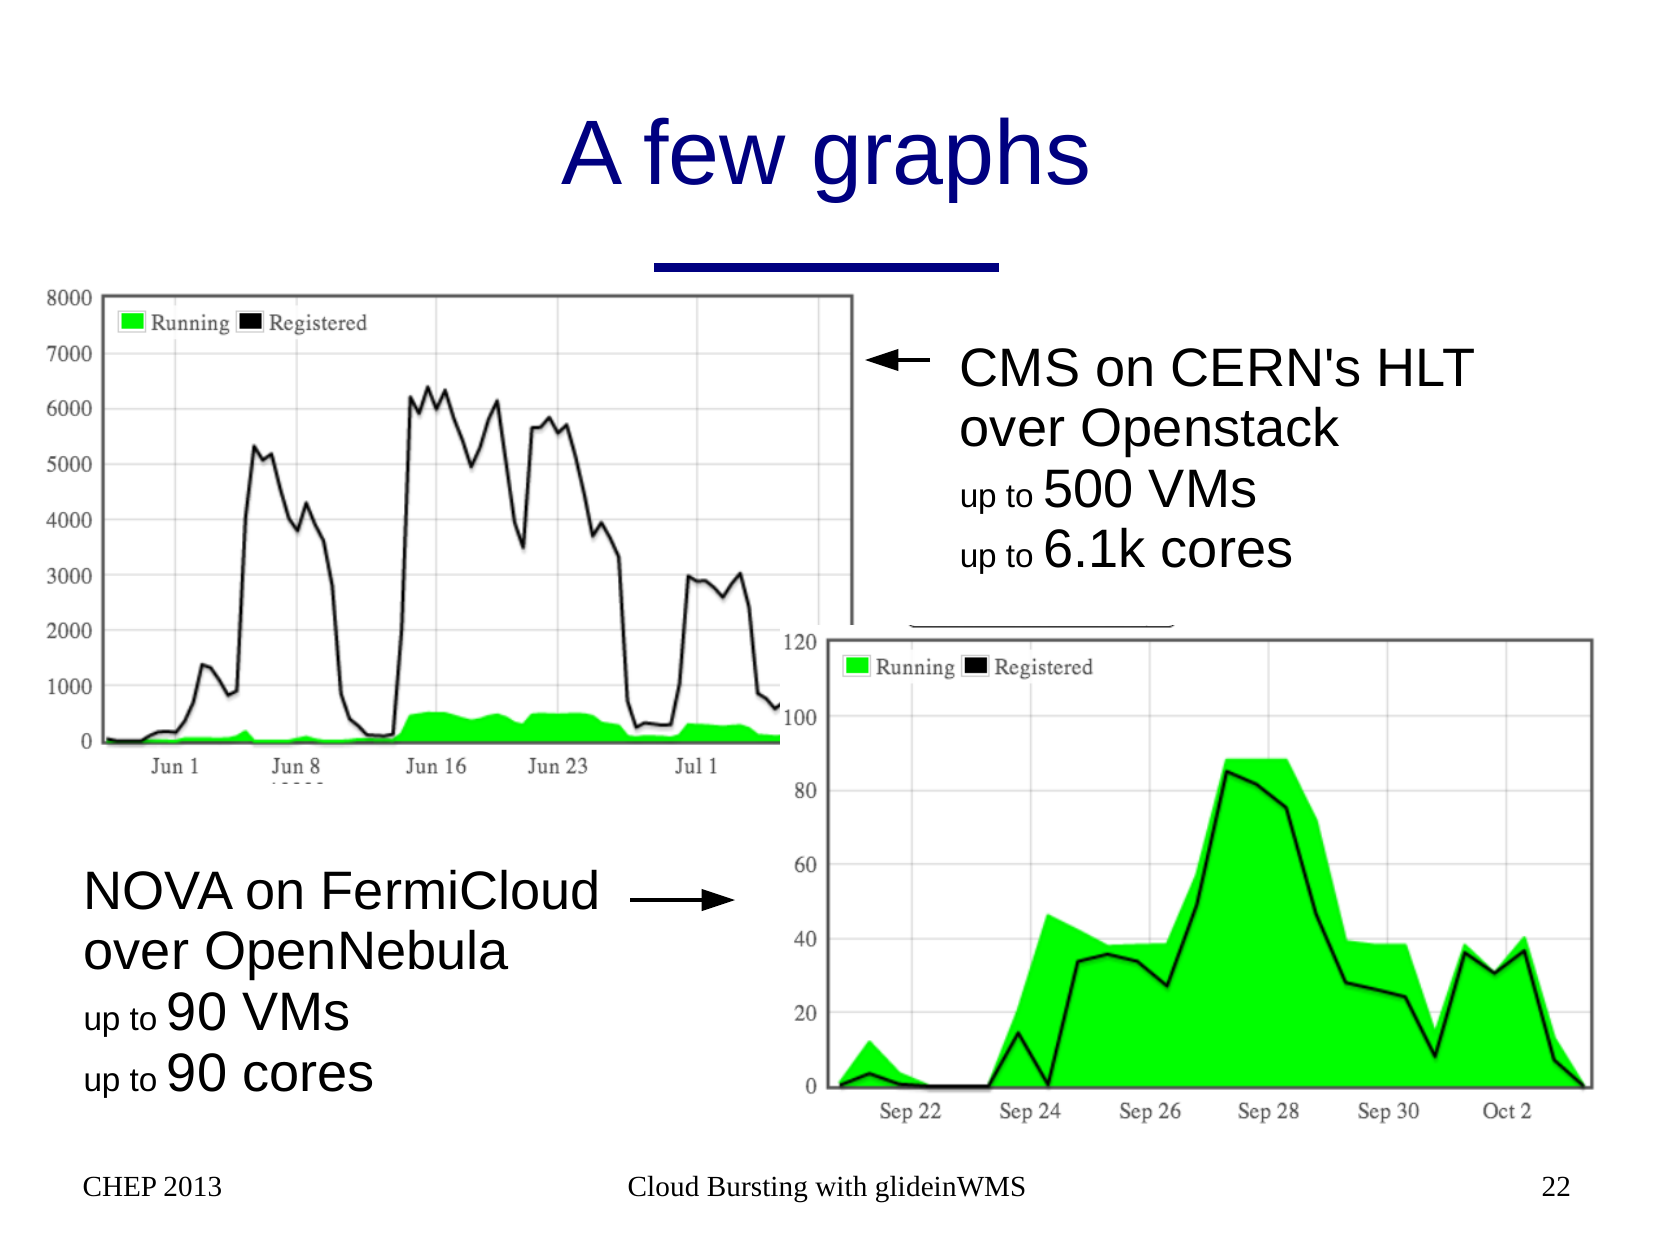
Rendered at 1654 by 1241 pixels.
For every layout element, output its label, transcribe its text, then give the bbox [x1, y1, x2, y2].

title A few graphs [82, 49, 1571, 257]
picture [40, 286, 1606, 1126]
text_box CMS on CERN's HLT over Openstack up to 500 VMs up to 6.1k cores [945, 330, 1492, 587]
text_box NOVA on FermiCloud over OpenNebula up to 90 VMs up to 90 cores [68, 853, 617, 1111]
